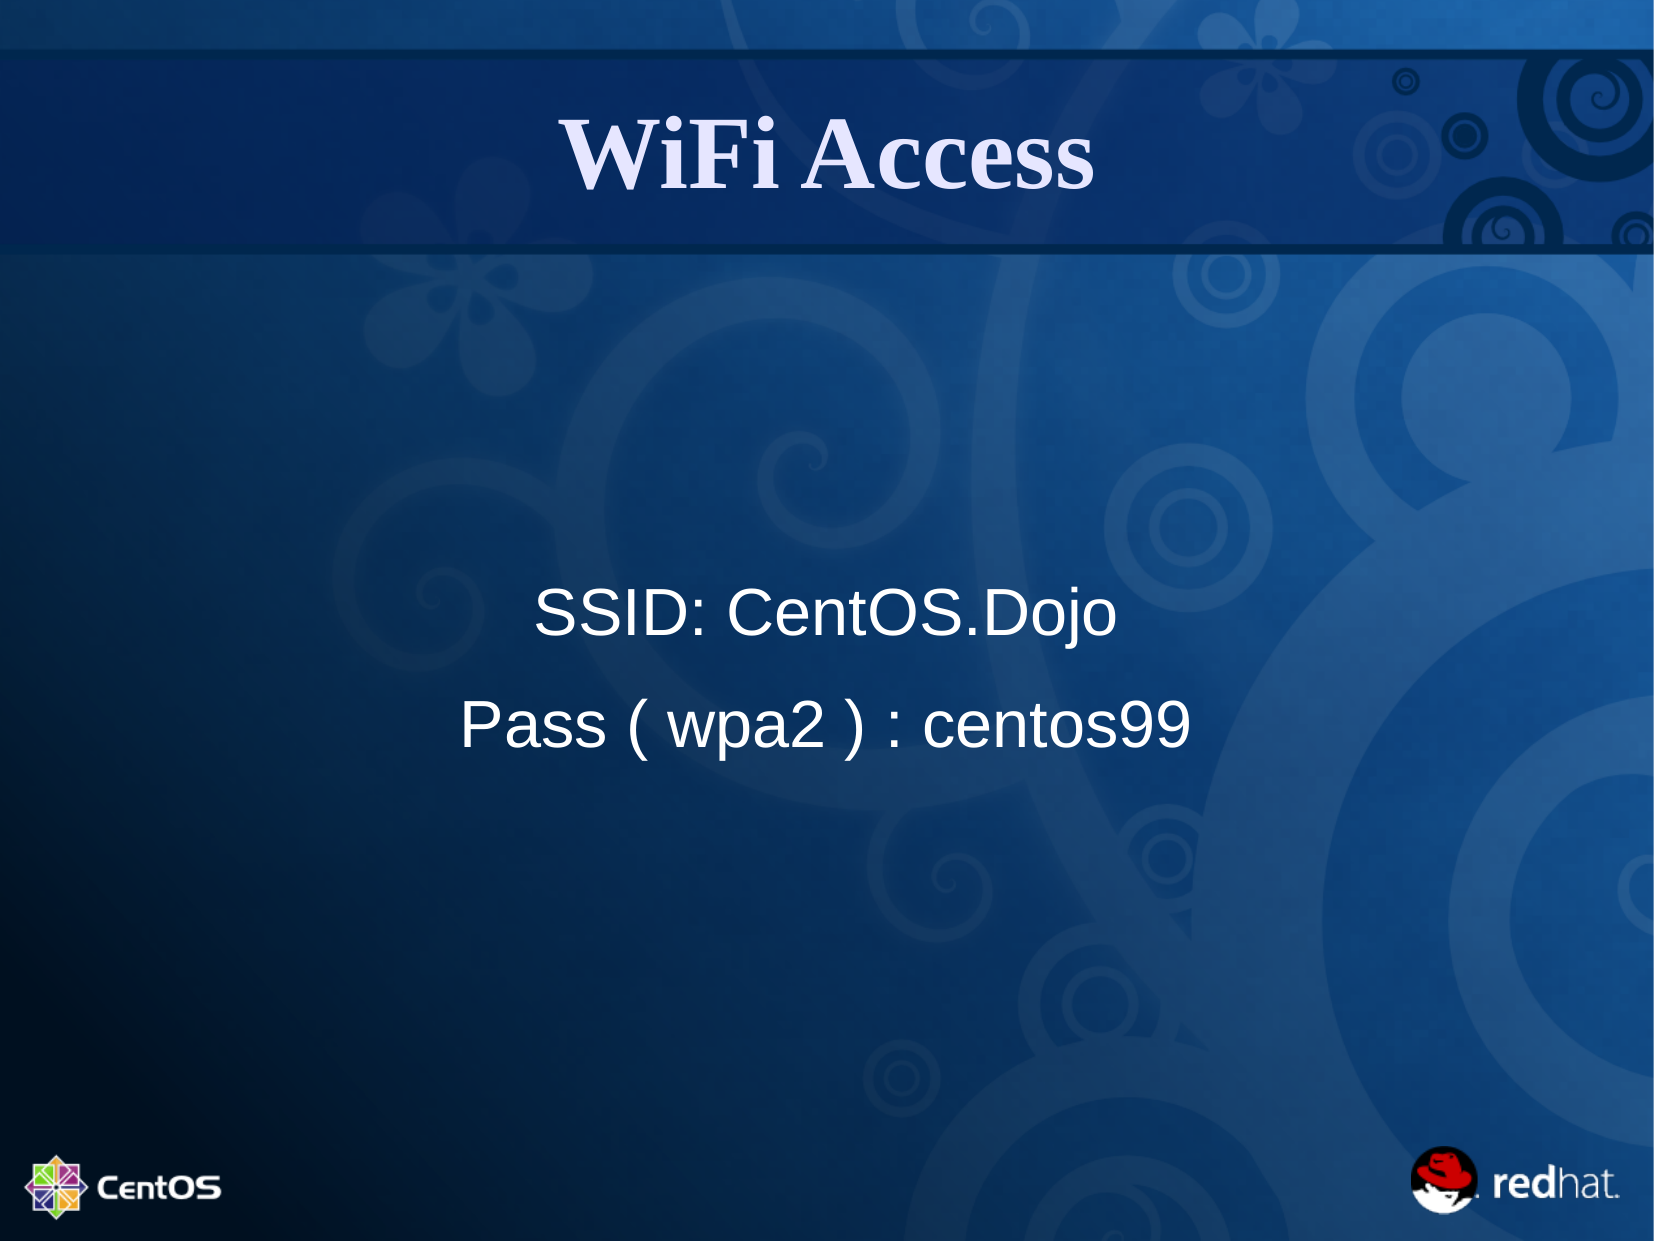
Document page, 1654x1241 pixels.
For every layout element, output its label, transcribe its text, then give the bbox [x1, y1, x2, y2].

title WiFi Access [82, 49, 1571, 257]
subtitle SSID: CentOS.Dojo Pass ( wpa2 ) : centos99 [82, 290, 1571, 1010]
picture [0, 0, 1654, 1241]
